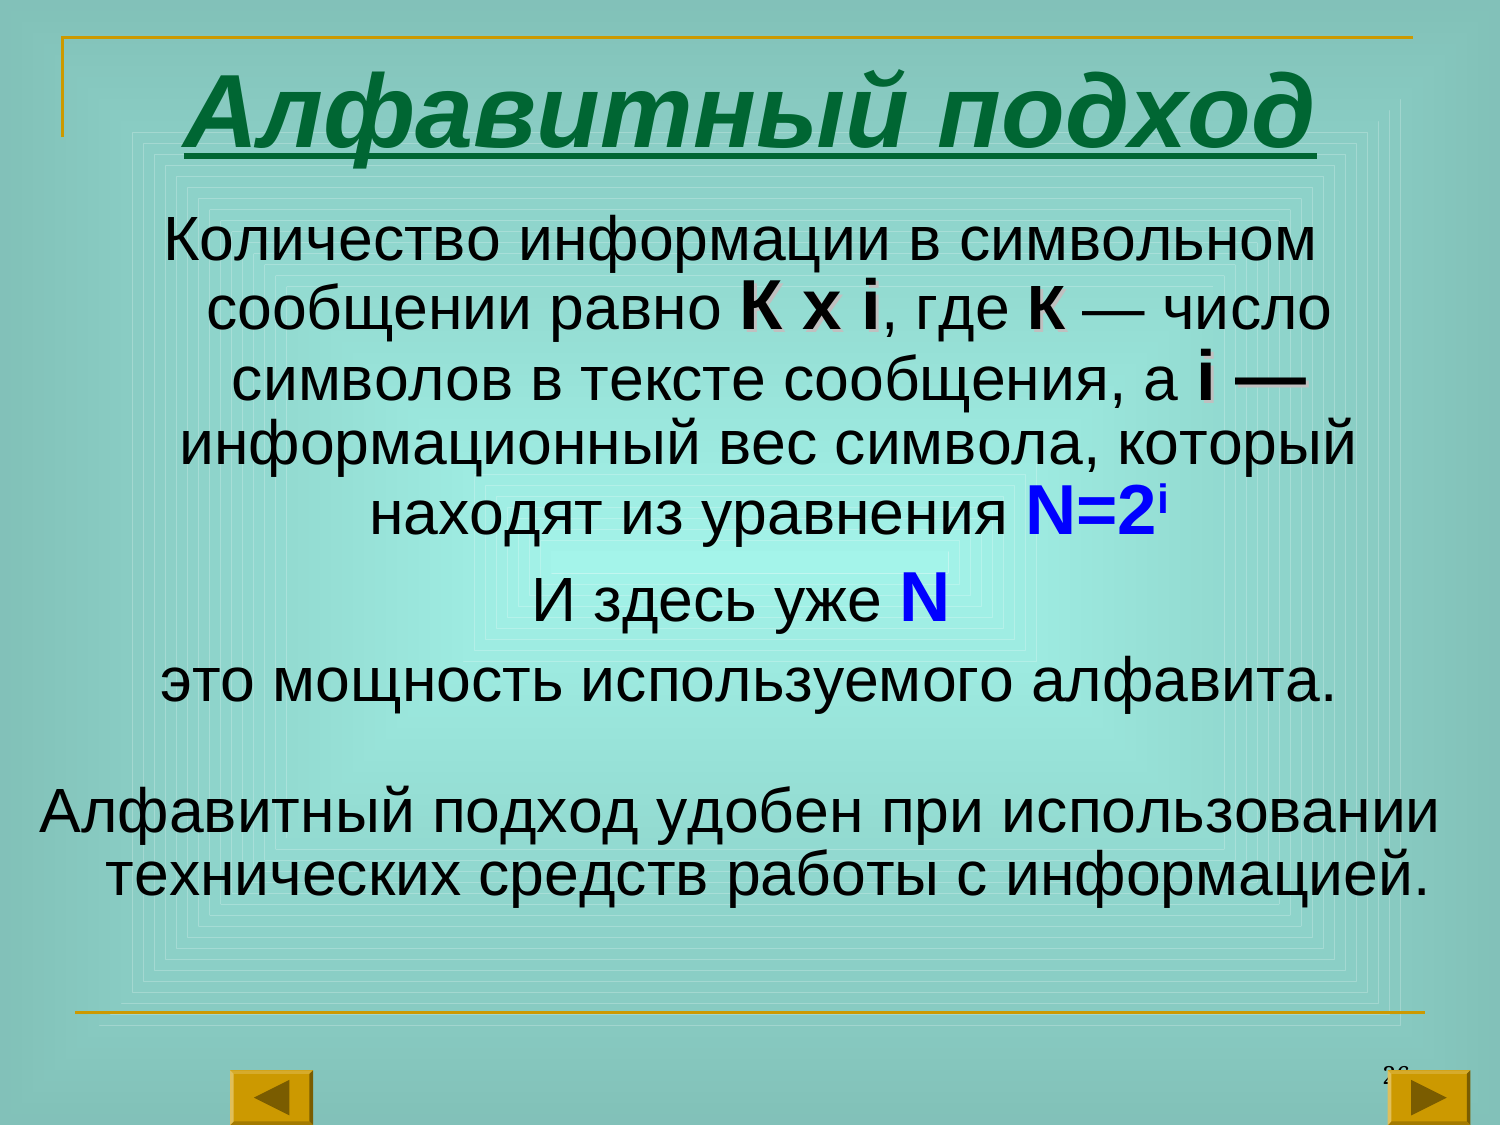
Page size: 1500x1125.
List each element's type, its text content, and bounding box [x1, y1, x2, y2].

text_box [232, 1070, 314, 1125]
text_box [1389, 1070, 1471, 1125]
title Алфавитный подход [0, 45, 1500, 233]
list Количество информации в символьном сообщении равно К х i, где К — число символов в тексте сообщения, а i — информационный вес символа, который находят из уравнения N=2i И здесь уже N это мощность используемого алфавита. Алфавитный подход удобен при использовании технических средств работы с информацией. [17, 202, 1465, 1098]
